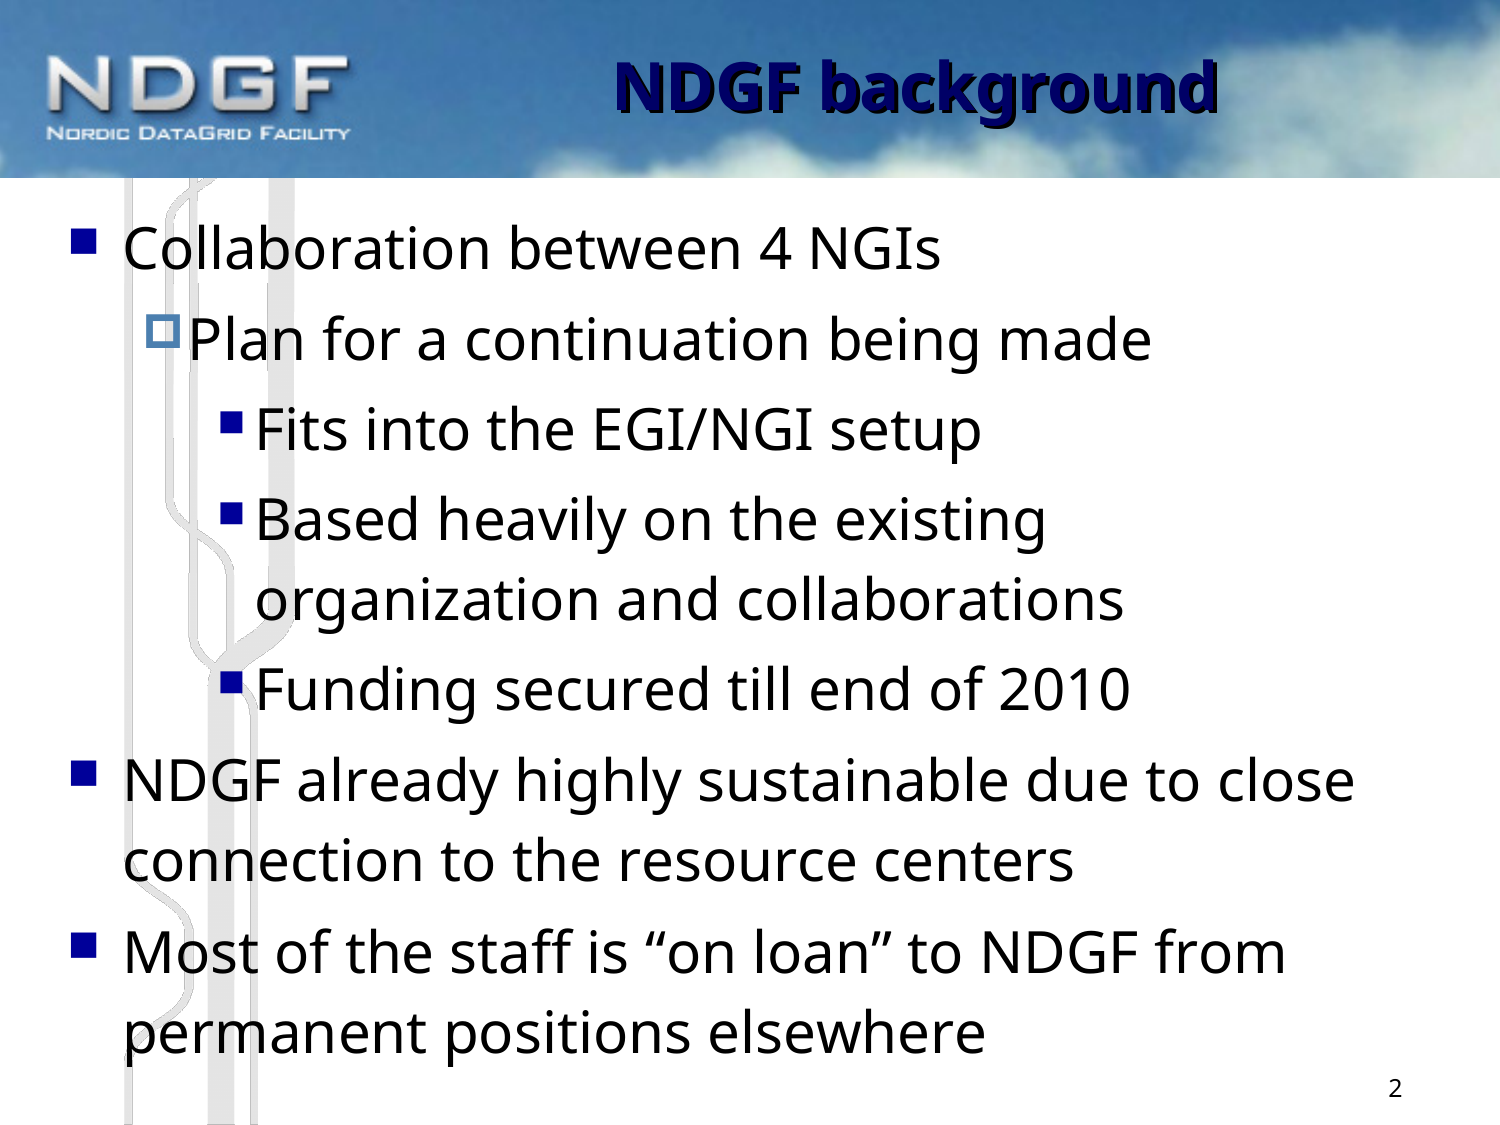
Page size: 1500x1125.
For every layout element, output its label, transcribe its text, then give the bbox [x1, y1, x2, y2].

picture [0, 0, 1500, 1125]
list Collaboration between 4 NGIs Plan for a continuation being made Fits into the EGI/NGI setup Based heavily on the existing organization and collaborations Funding secured till end of 2010 NDGF already highly sustainable due to close connection to the resource centers Most of the staff is “on loan” to NDGF from permanent positions elsewhere [67, 206, 1388, 1004]
picture [417, 1026, 424, 1049]
title NDGF background [372, 3, 1459, 165]
